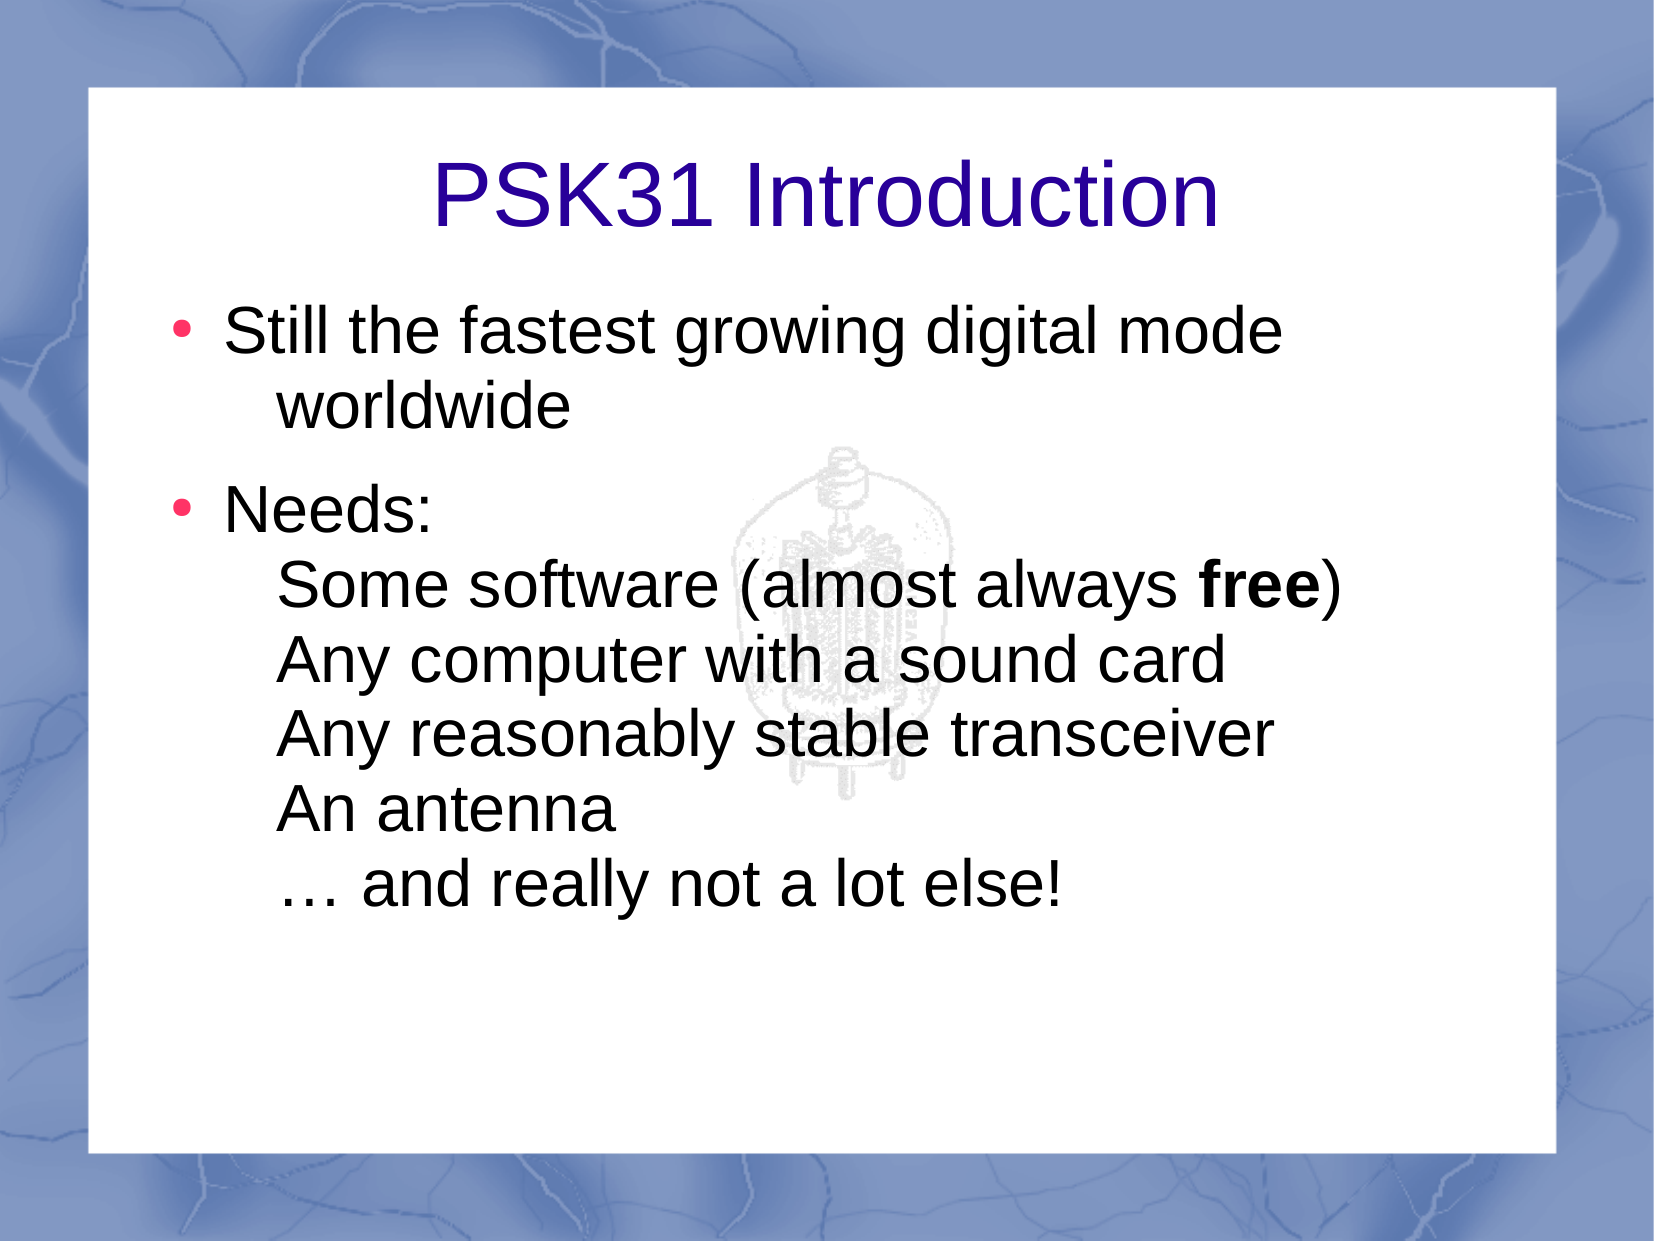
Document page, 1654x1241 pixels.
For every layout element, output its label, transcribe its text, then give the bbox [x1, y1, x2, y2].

list Still the fastest growing digital mode worldwide Needs: Some software (almost always free) Any computer with a sound card Any reasonably stable transceiver An antenna … and really not a lot else! [134, 293, 1493, 1023]
picture [0, 0, 1654, 1241]
title PSK31 Introduction [118, 90, 1536, 298]
